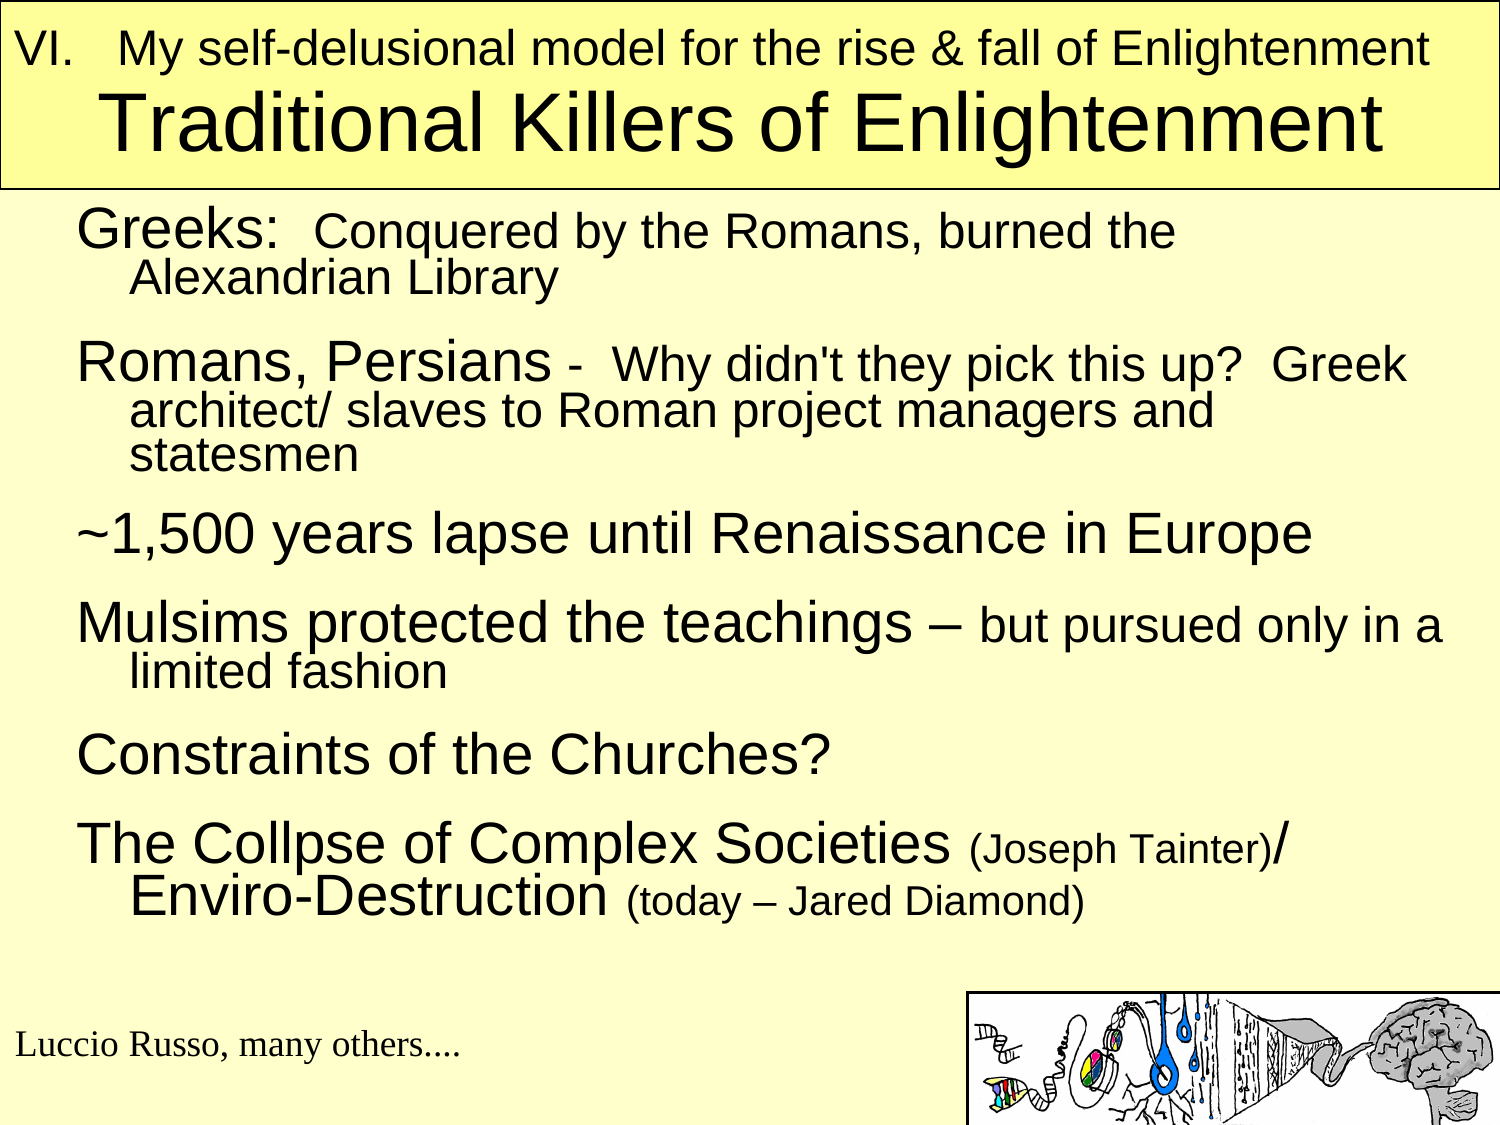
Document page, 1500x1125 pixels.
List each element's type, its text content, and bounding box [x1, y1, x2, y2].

list Greeks: Conquered by the Romans, burned the Alexandrian Library Romans, Persians - Why didn't they pick this up? Greek architect/ slaves to Roman project managers and statesmen ~1,500 years lapse until Renaissance in Europe Mulsims protected the teachings – but pursued only in a limited fashion Constraints of the Churches? The Collpse of Complex Societies (Joseph Tainter)/ Enviro-Destruction (today – Jared Diamond) [59, 206, 1447, 1003]
title VI. My self-delusional model for the rise & fall of Enlightenment Traditional Killers of Enlightenment [0, 0, 1500, 189]
picture [969, 994, 1500, 1125]
text_box Luccio Russo, many others.... [0, 973, 945, 1122]
